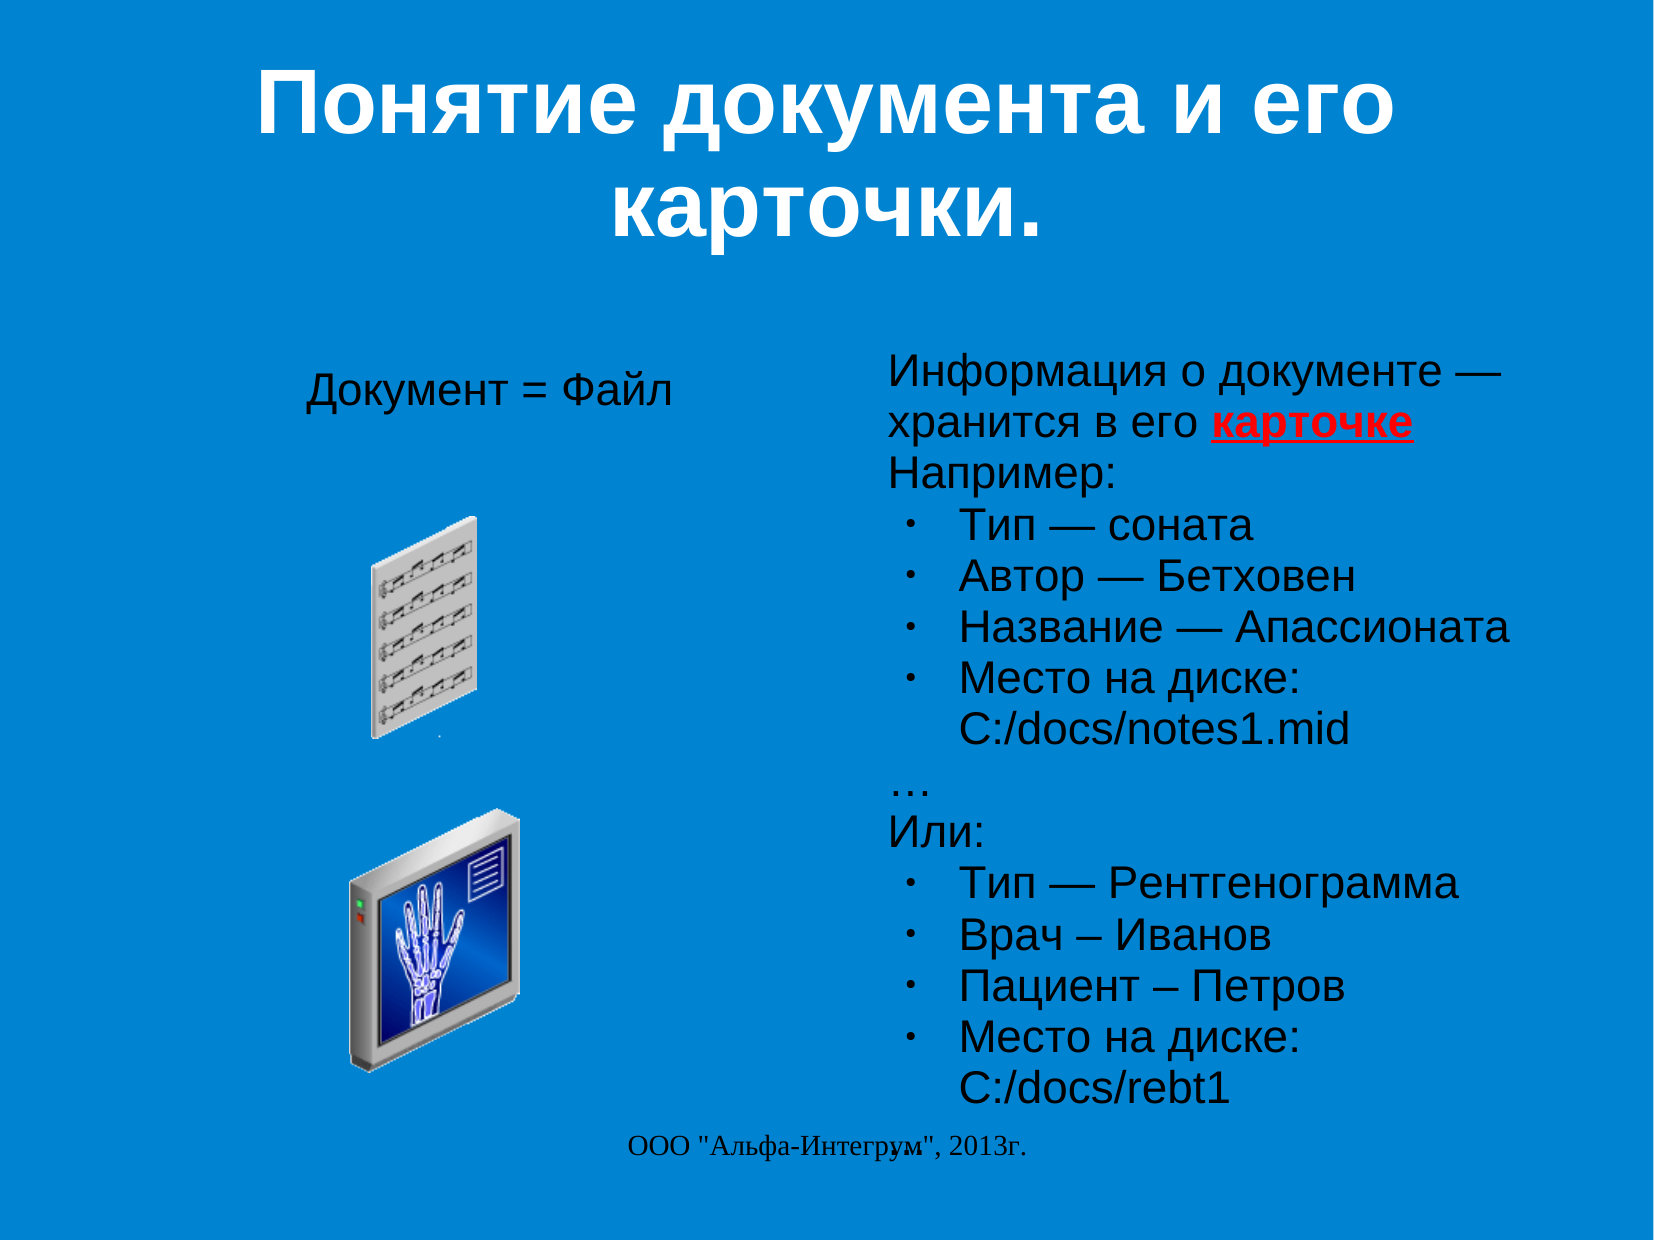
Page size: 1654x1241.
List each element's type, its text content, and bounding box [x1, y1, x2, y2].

list Документ = Файл [121, 344, 811, 1164]
title Понятие документа и его карточки. [82, 49, 1571, 257]
list Информация о документе — хранится в его карточке Например: Тип — соната Автор — Бетховен Название — Апассионата Место на диске: С:/docs/notes1.mid … Или: Тип — Рентгенограмма Врач – Иванов Пациент – Петров Место на диске: С:/docs/rebt1 ... [858, 344, 1548, 1165]
